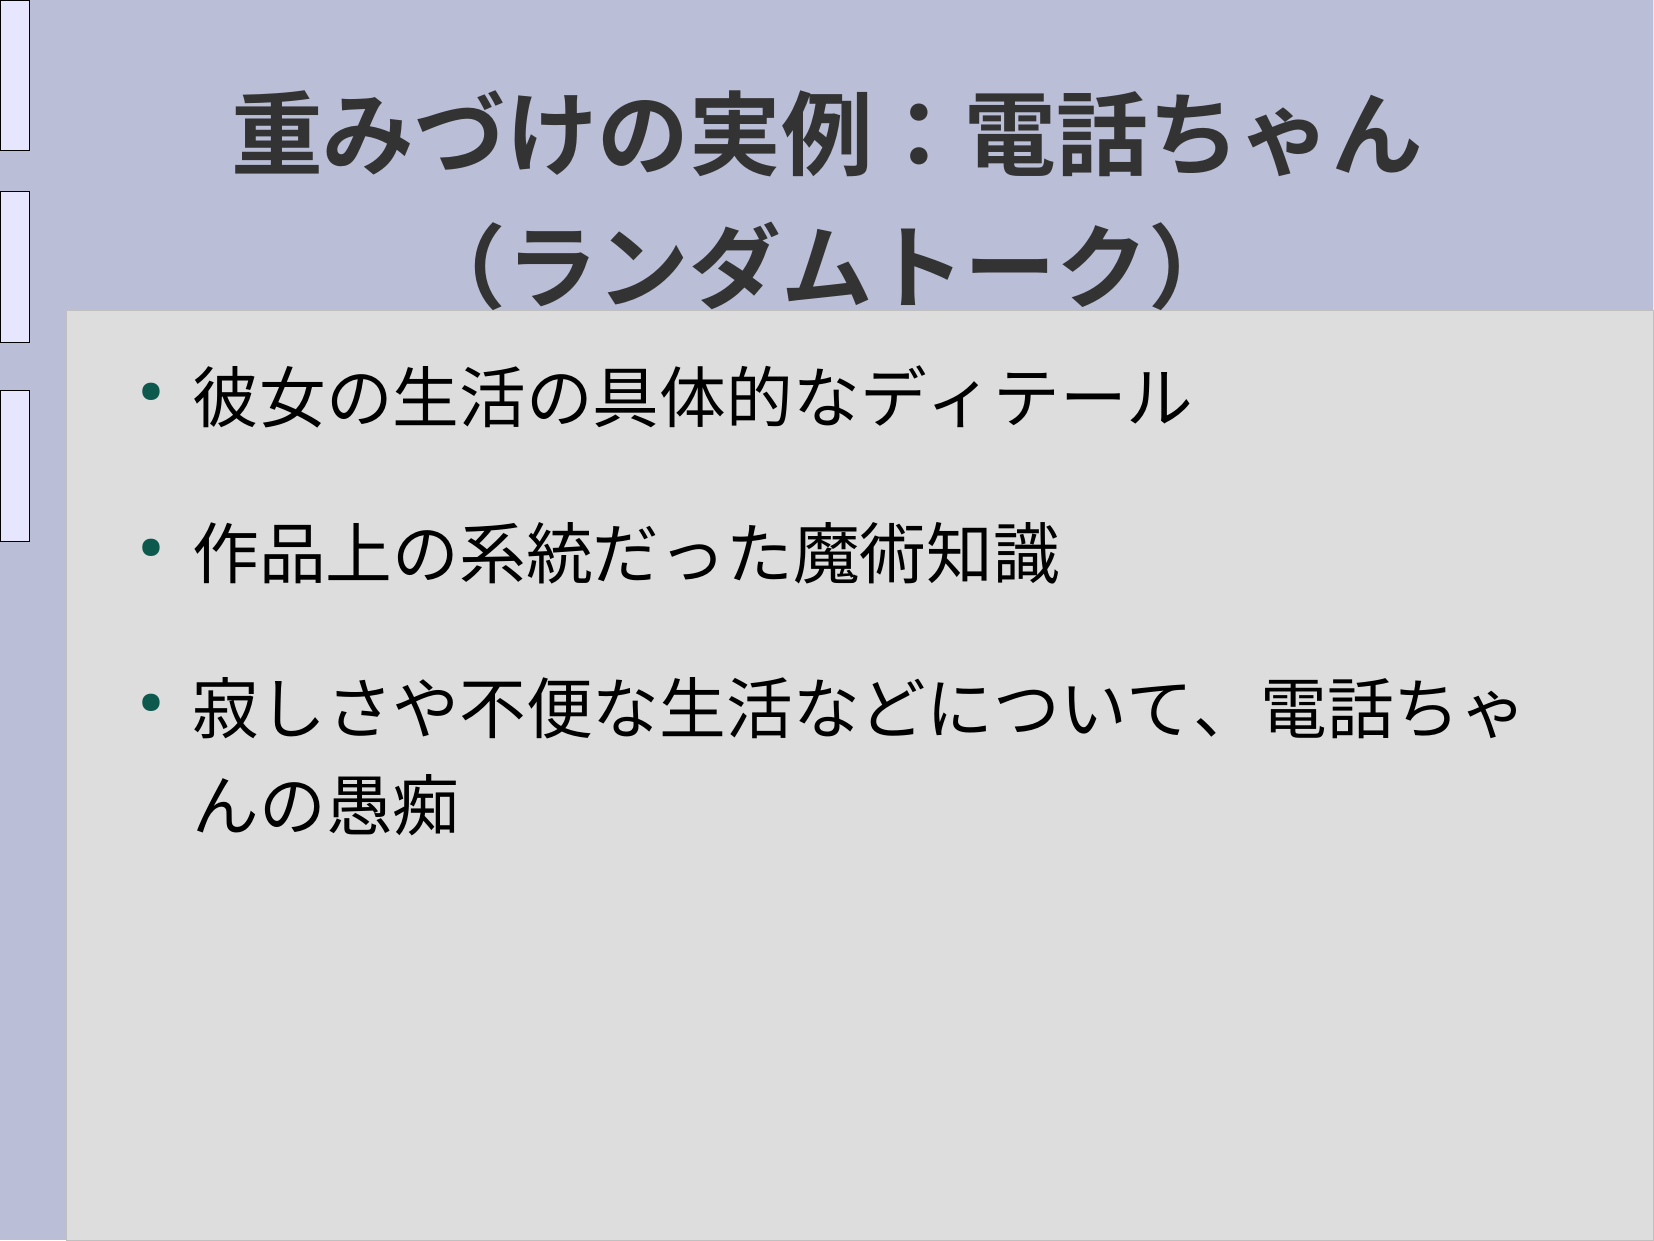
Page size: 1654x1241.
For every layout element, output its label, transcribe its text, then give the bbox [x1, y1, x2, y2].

title 重みづけの実例：電話ちゃん （ランダムトーク） [121, 91, 1534, 299]
list 彼女の生活の具体的なディテール 作品上の系統だった魔術知識 寂しさや不便な生活などについて、電話ちゃんの愚痴 [121, 344, 1534, 1127]
